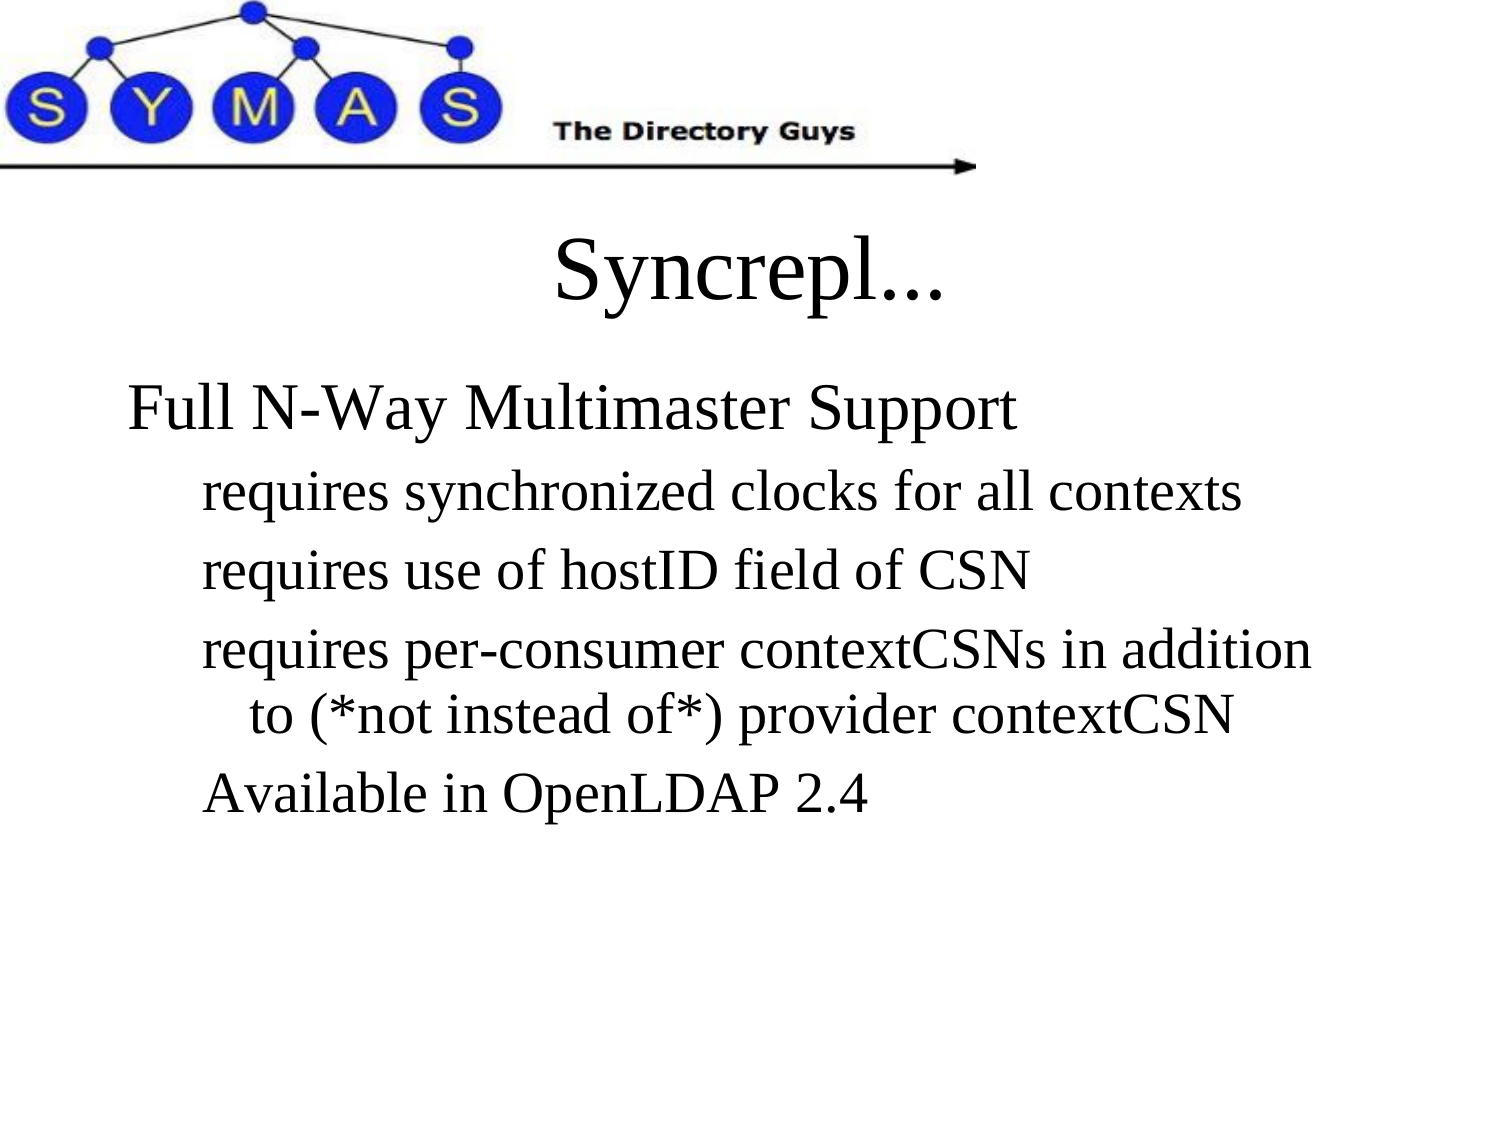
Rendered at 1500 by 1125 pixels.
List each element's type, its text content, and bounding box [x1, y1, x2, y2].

list Full N-Way Multimaster Support requires synchronized clocks for all contexts requires use of hostID field of CSN requires per-consumer contextCSNs in addition to (*not instead of*) provider contextCSN Available in OpenLDAP 2.4 [112, 362, 1388, 1038]
title Syncrepl... [112, 187, 1388, 351]
picture [0, 0, 976, 188]
